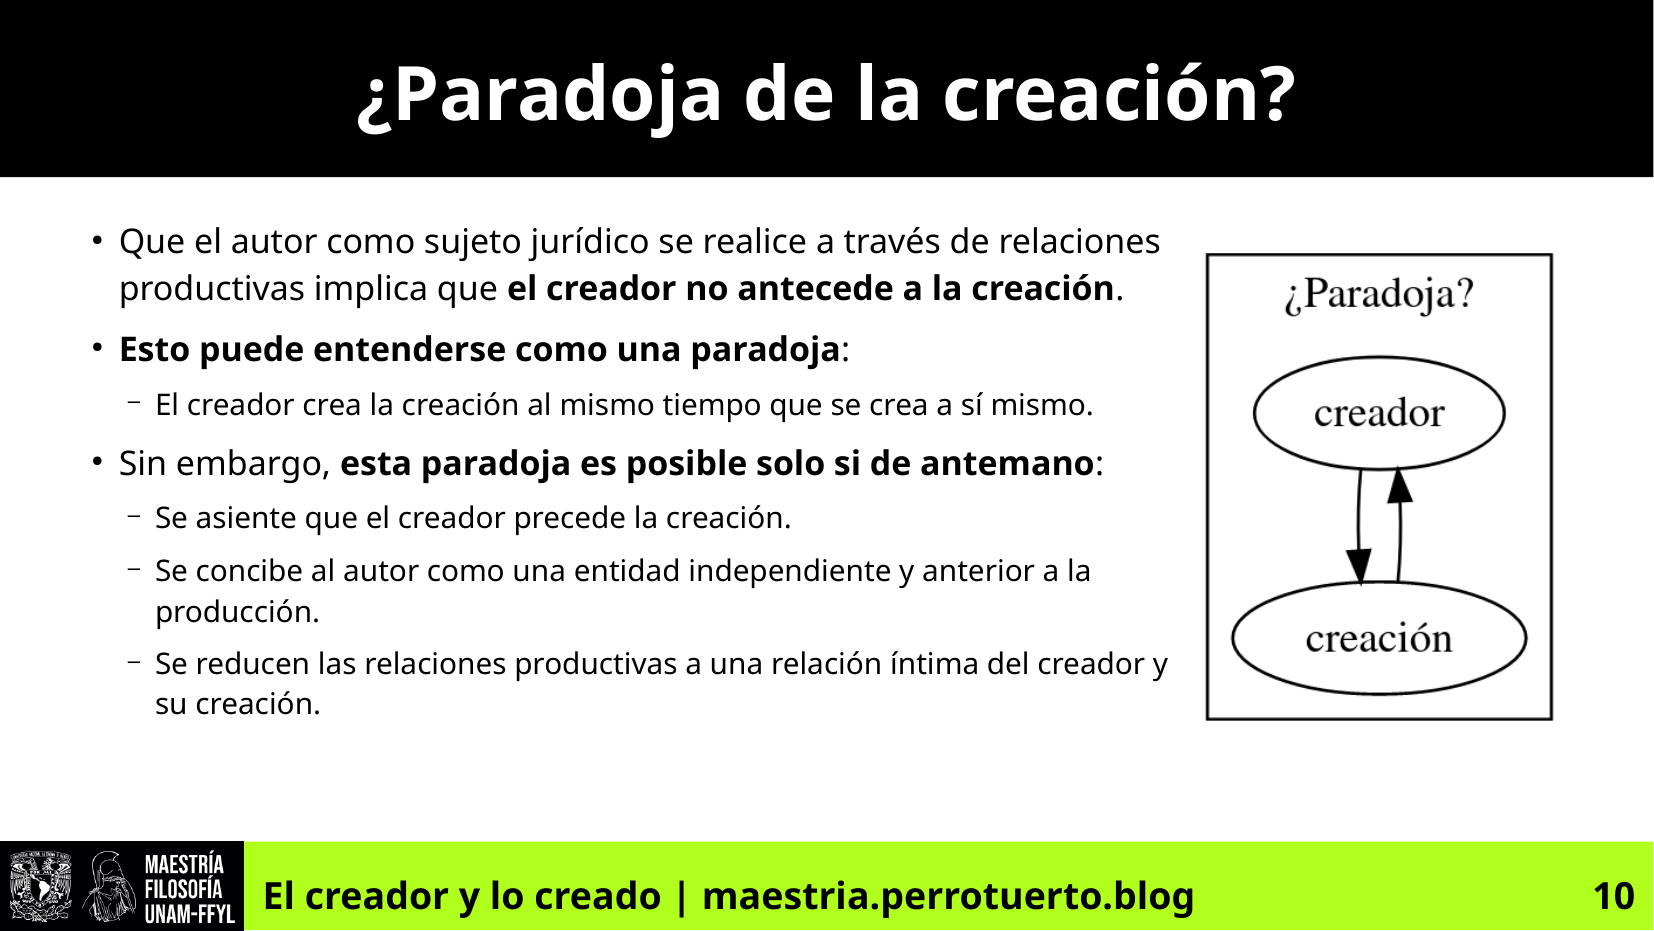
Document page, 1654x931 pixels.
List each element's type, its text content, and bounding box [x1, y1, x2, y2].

picture [1170, 217, 1589, 758]
title ¿Paradoja de la creación? [82, 13, 1571, 169]
list Que el autor como sujeto jurídico se realice a través de relaciones productivas implica que el creador no antecede a la creación. Esto puede entenderse como una paradoja: El creador crea la creación al mismo tiempo que se crea a sí mismo. Sin embargo, esta paradoja es posible solo si de antemano: Se asiente que el creador precede la creación. Se concibe al autor como una entidad independiente y anterior a la producción. Se reducen las relaciones productivas a una relación íntima del creador y su creación. [82, 217, 1170, 758]
picture [0, 841, 244, 931]
